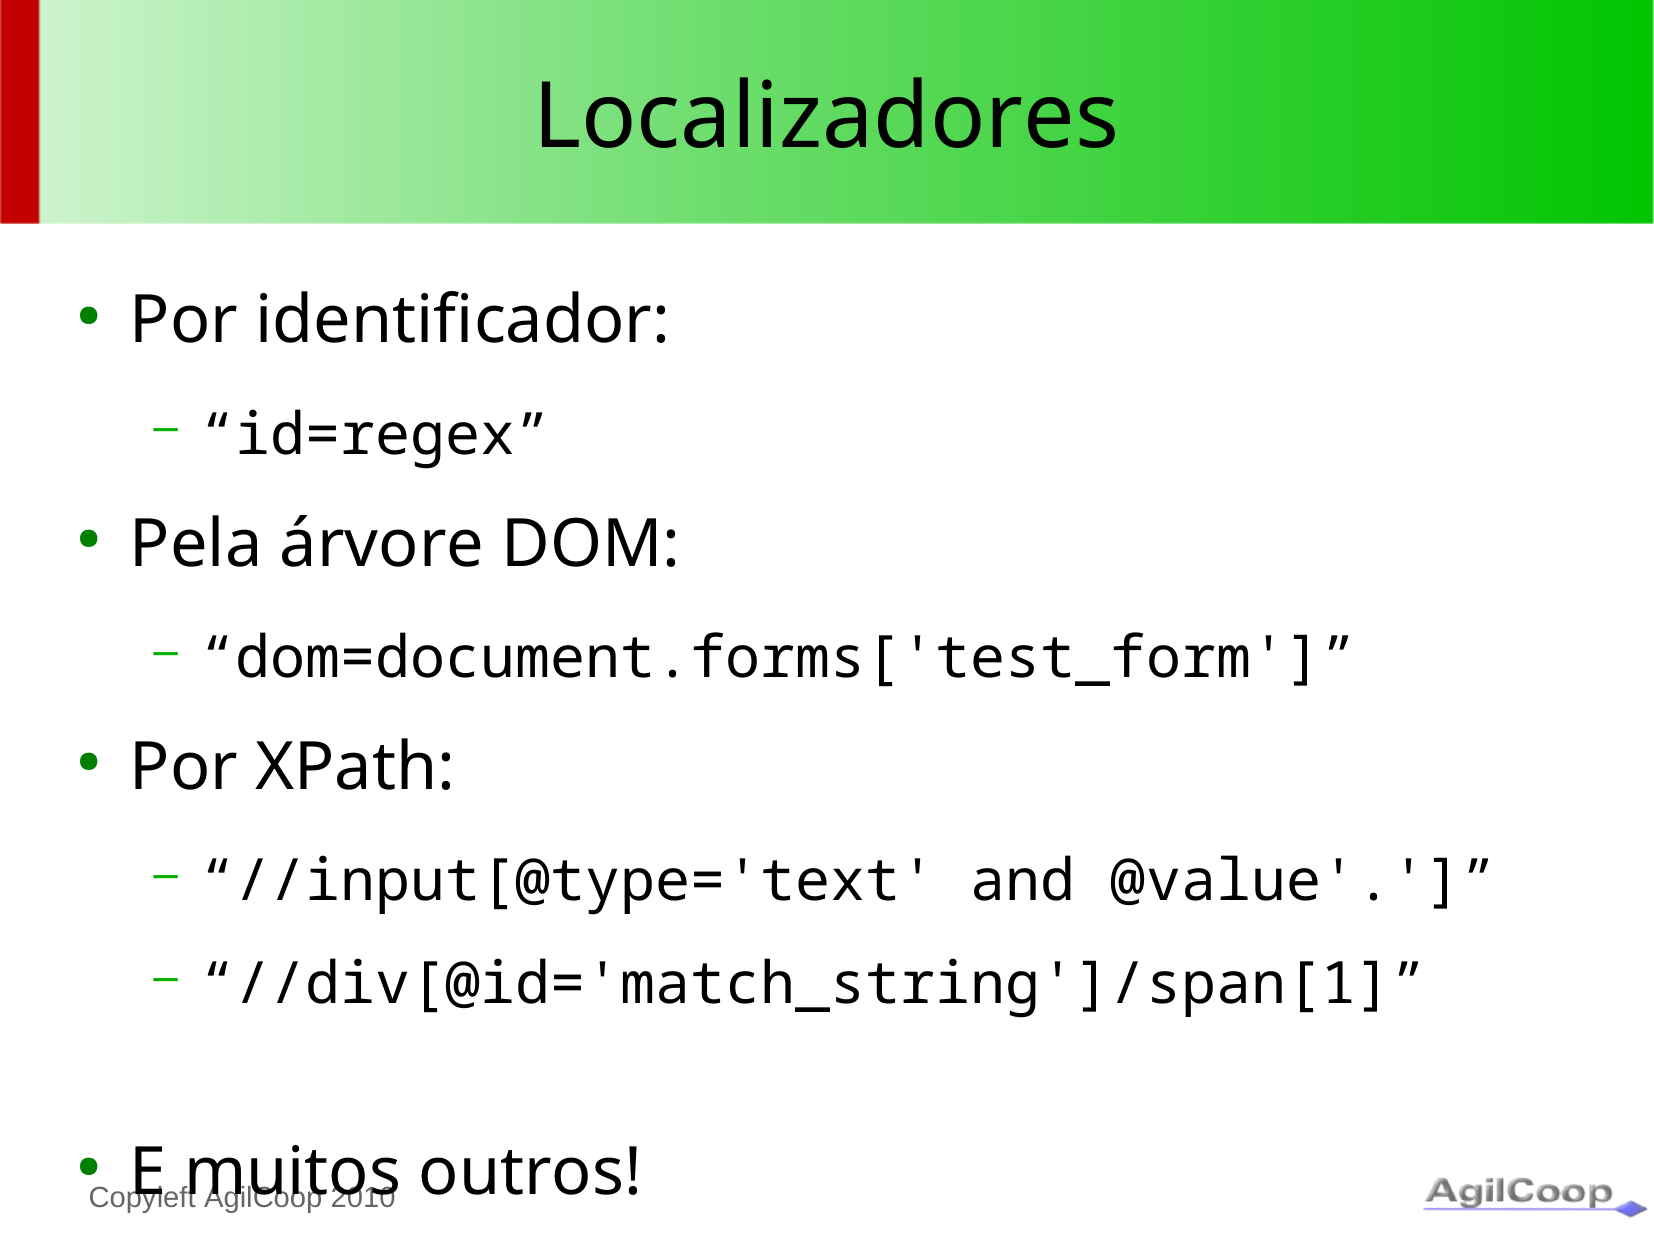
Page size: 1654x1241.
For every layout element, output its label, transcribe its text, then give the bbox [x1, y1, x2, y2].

list Por identificador: “id=regex” Pela árvore DOM: “dom=document.forms['test_form']” Por XPath: “//input[@type='text' and @value'.']” “//div[@id='match_string']/span[1]” E muitos outros! [59, 271, 1607, 1112]
picture [0, 0, 1654, 1241]
title Localizadores [82, 15, 1571, 208]
